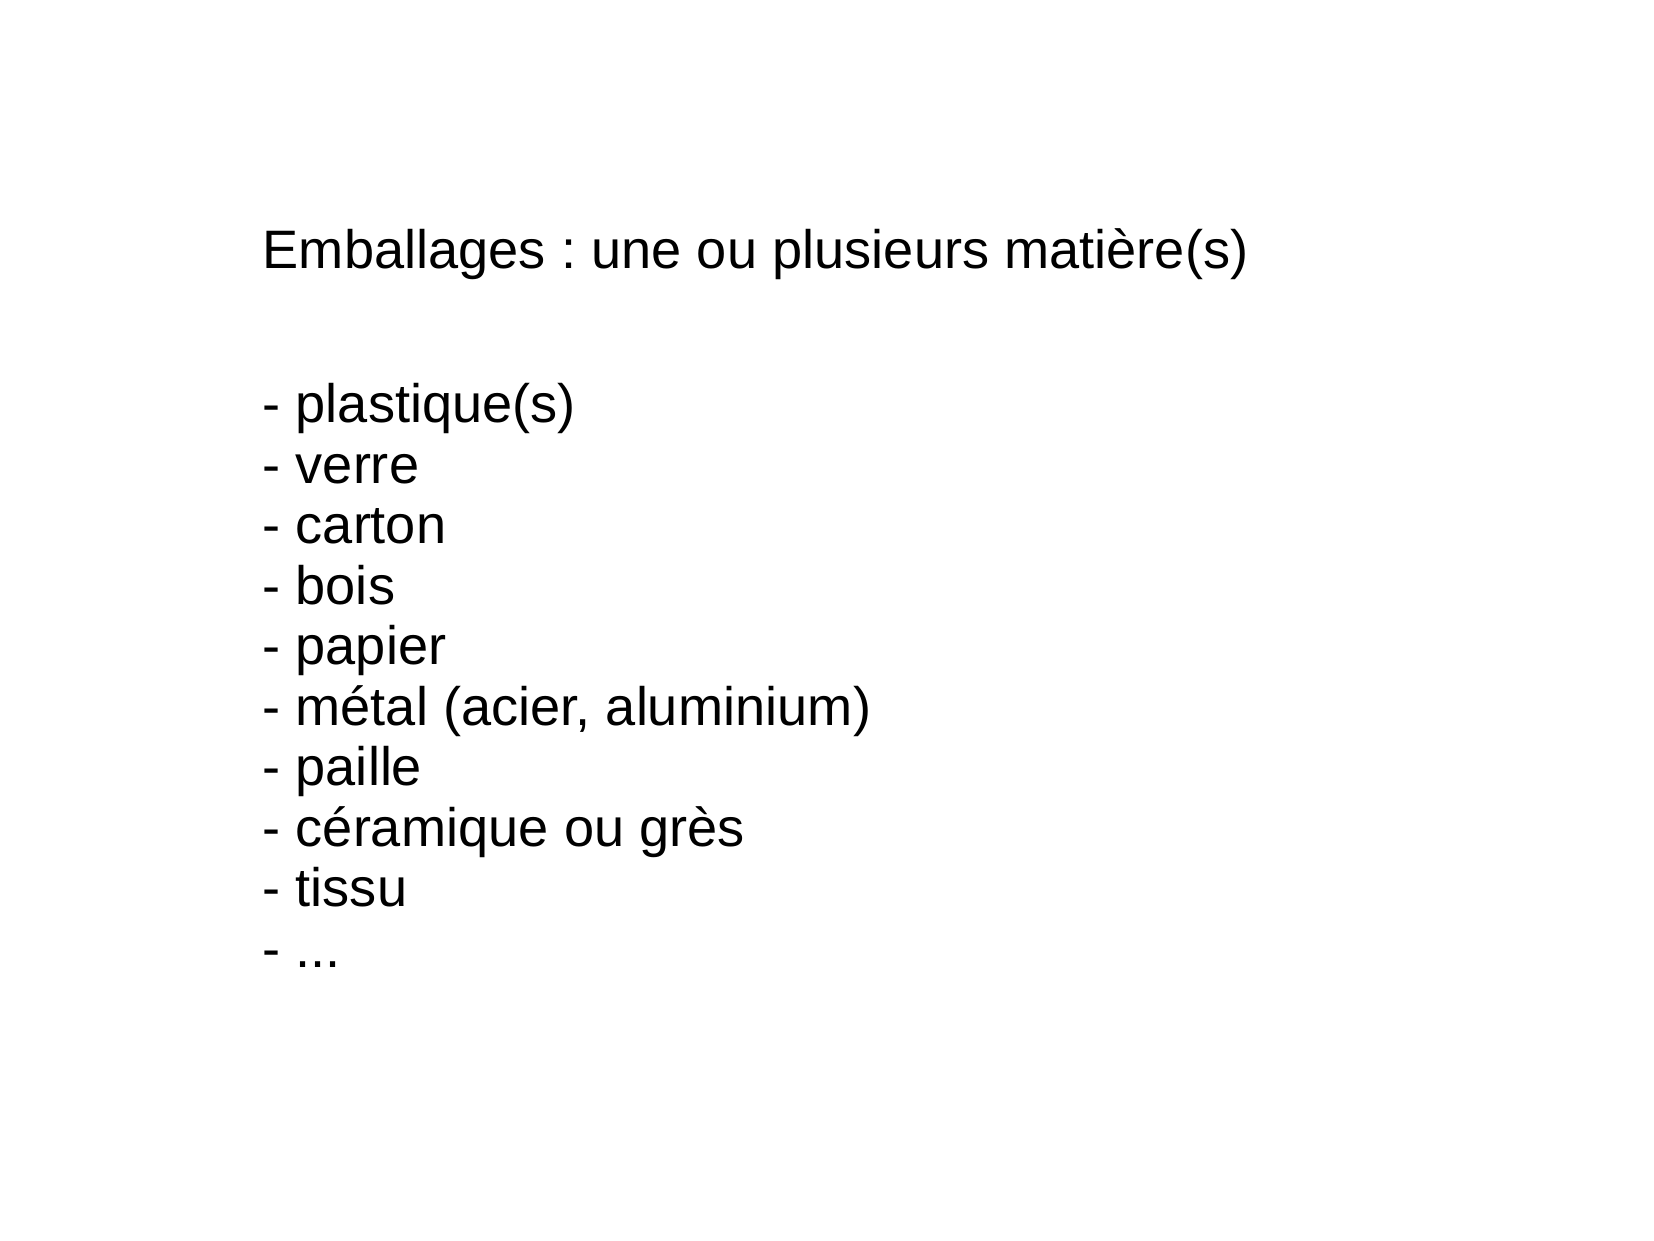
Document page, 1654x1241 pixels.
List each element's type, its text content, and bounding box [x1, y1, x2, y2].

text_box - plastique(s) - verre - carton - bois - papier - métal (acier, aluminium) - paille - céramique ou grès - tissu - ... [248, 366, 1312, 1029]
text_box Emballages : une ou plusieurs matière(s) [248, 212, 1323, 330]
